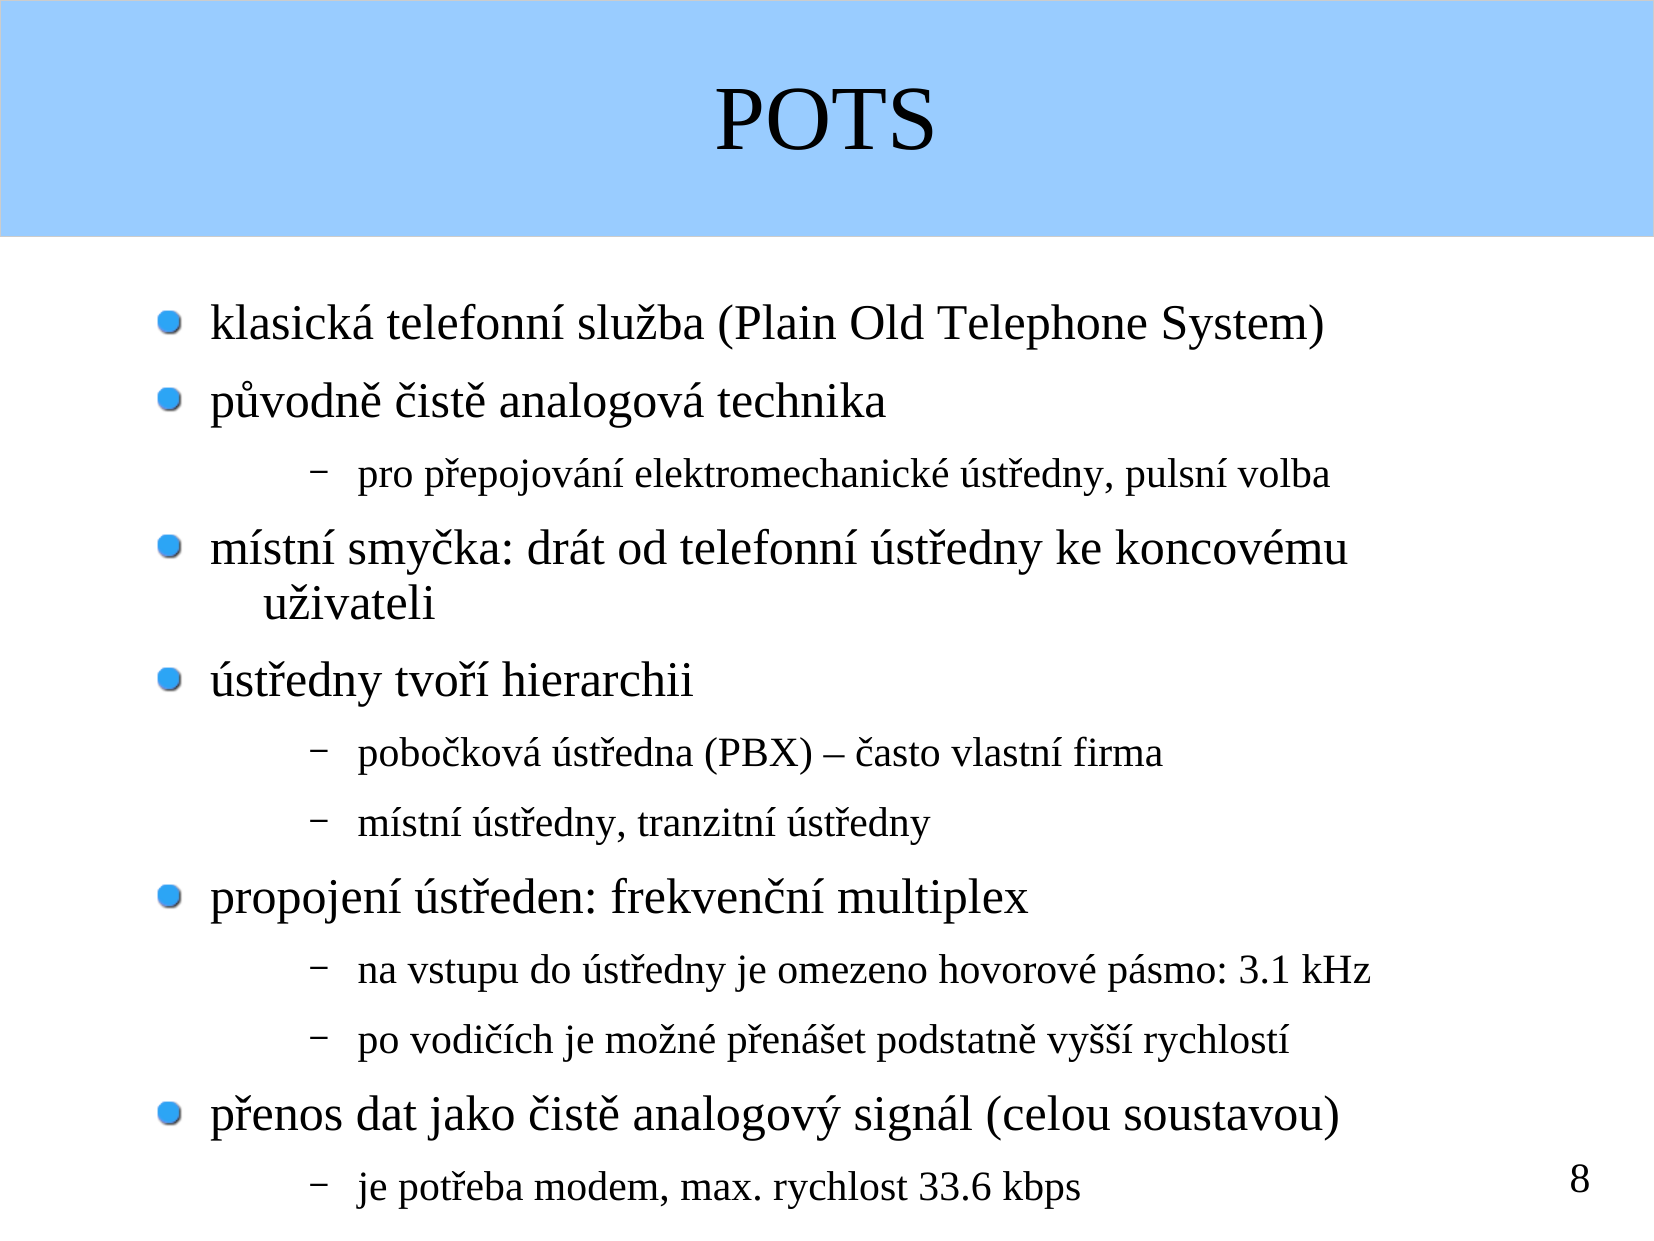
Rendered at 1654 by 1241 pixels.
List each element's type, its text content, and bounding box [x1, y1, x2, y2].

title POTS [0, 0, 1654, 237]
list klasická telefonní služba (Plain Old Telephone System) původně čistě analogová technika pro přepojování elektromechanické ústředny, pulsní volba místní smyčka: drát od telefonní ústředny ke koncovému uživateli ústředny tvoří hierarchii pobočková ústředna (PBX) – často vlastní firma místní ústředny, tranzitní ústředny propojení ústředen: frekvenční multiplex na vstupu do ústředny je omezeno hovorové pásmo: 3.1 kHz po vodičích je možné přenášet podstatně vyšší rychlostí přenos dat jako čistě analogový signál (celou soustavou) je potřeba modem, max. rychlost 33.6 kbps [121, 295, 1534, 1212]
